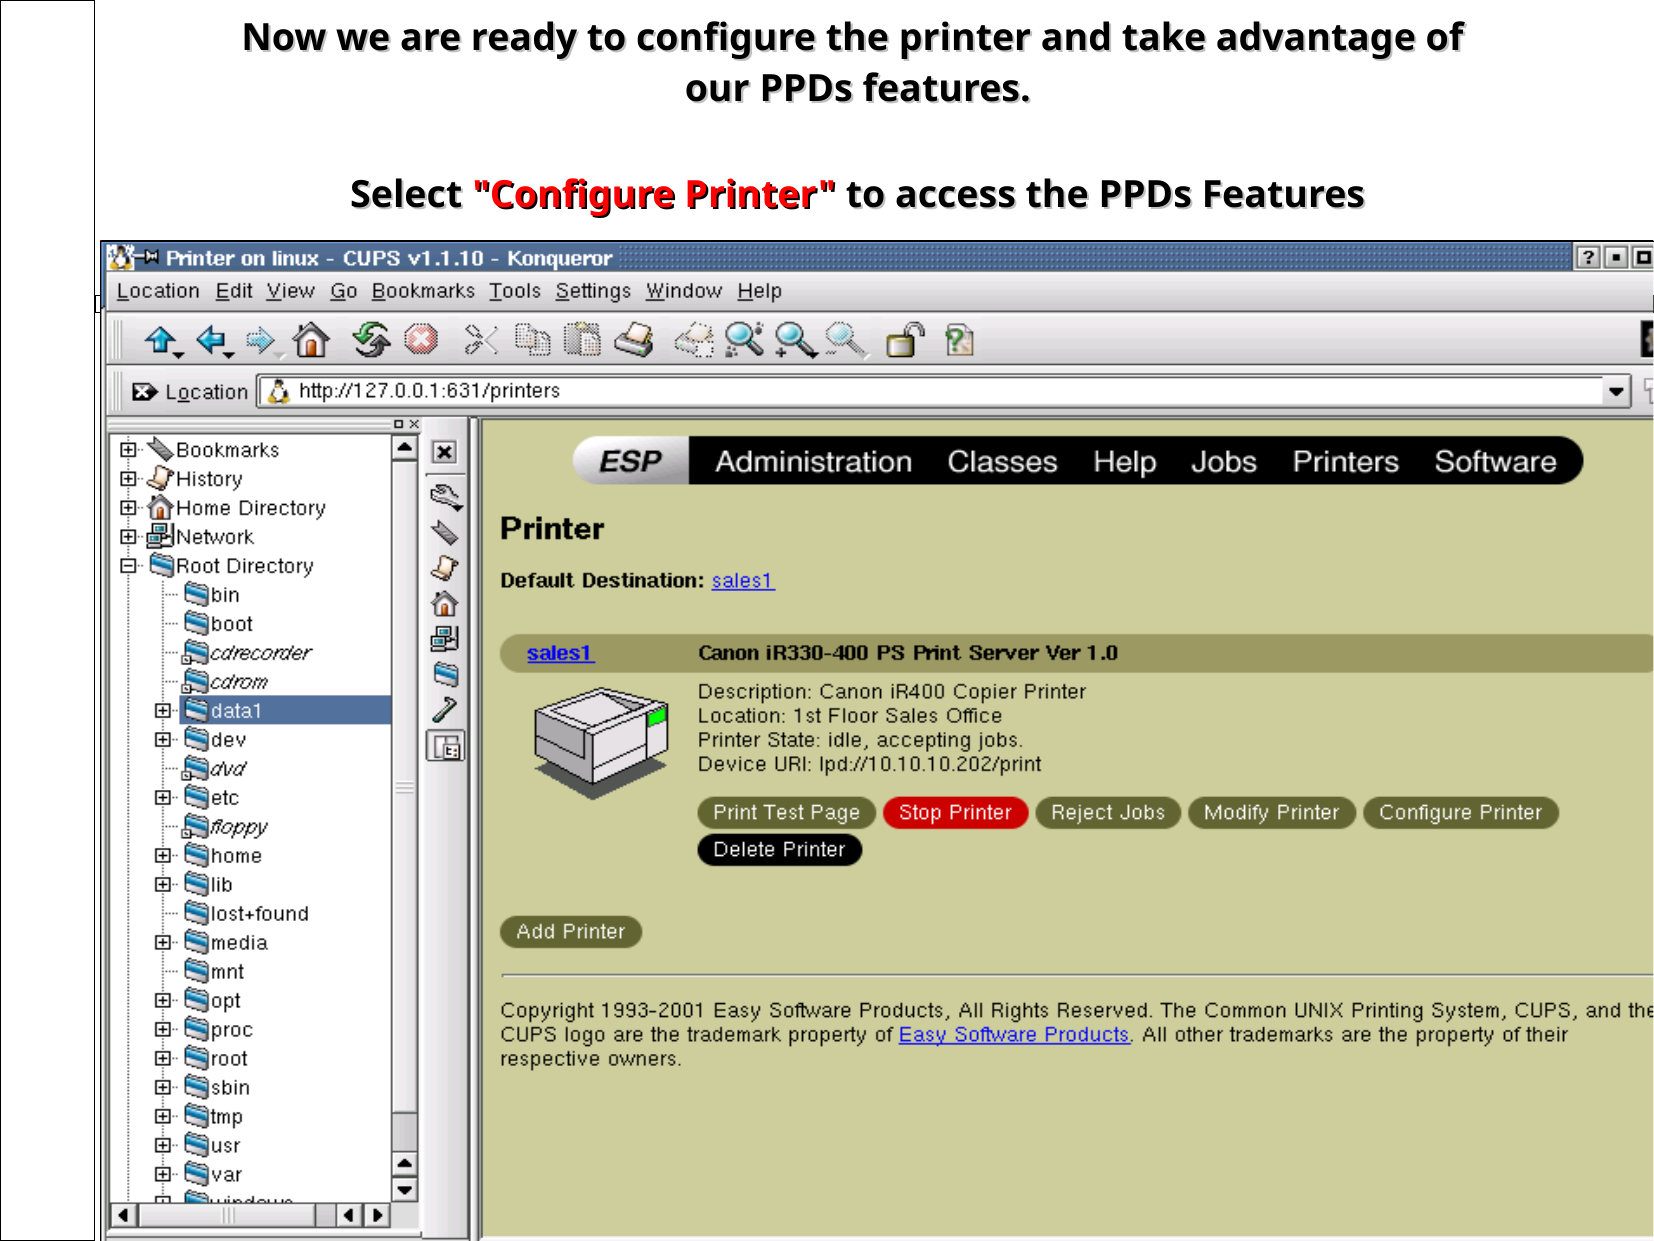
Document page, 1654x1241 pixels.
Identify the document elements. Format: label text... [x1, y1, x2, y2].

text_box Now we are ready to configure the printer and take advantage of our PPDs features. Select "Configure Printer" to access the PPDs Features [113, 10, 1603, 230]
picture [100, 240, 1654, 1241]
